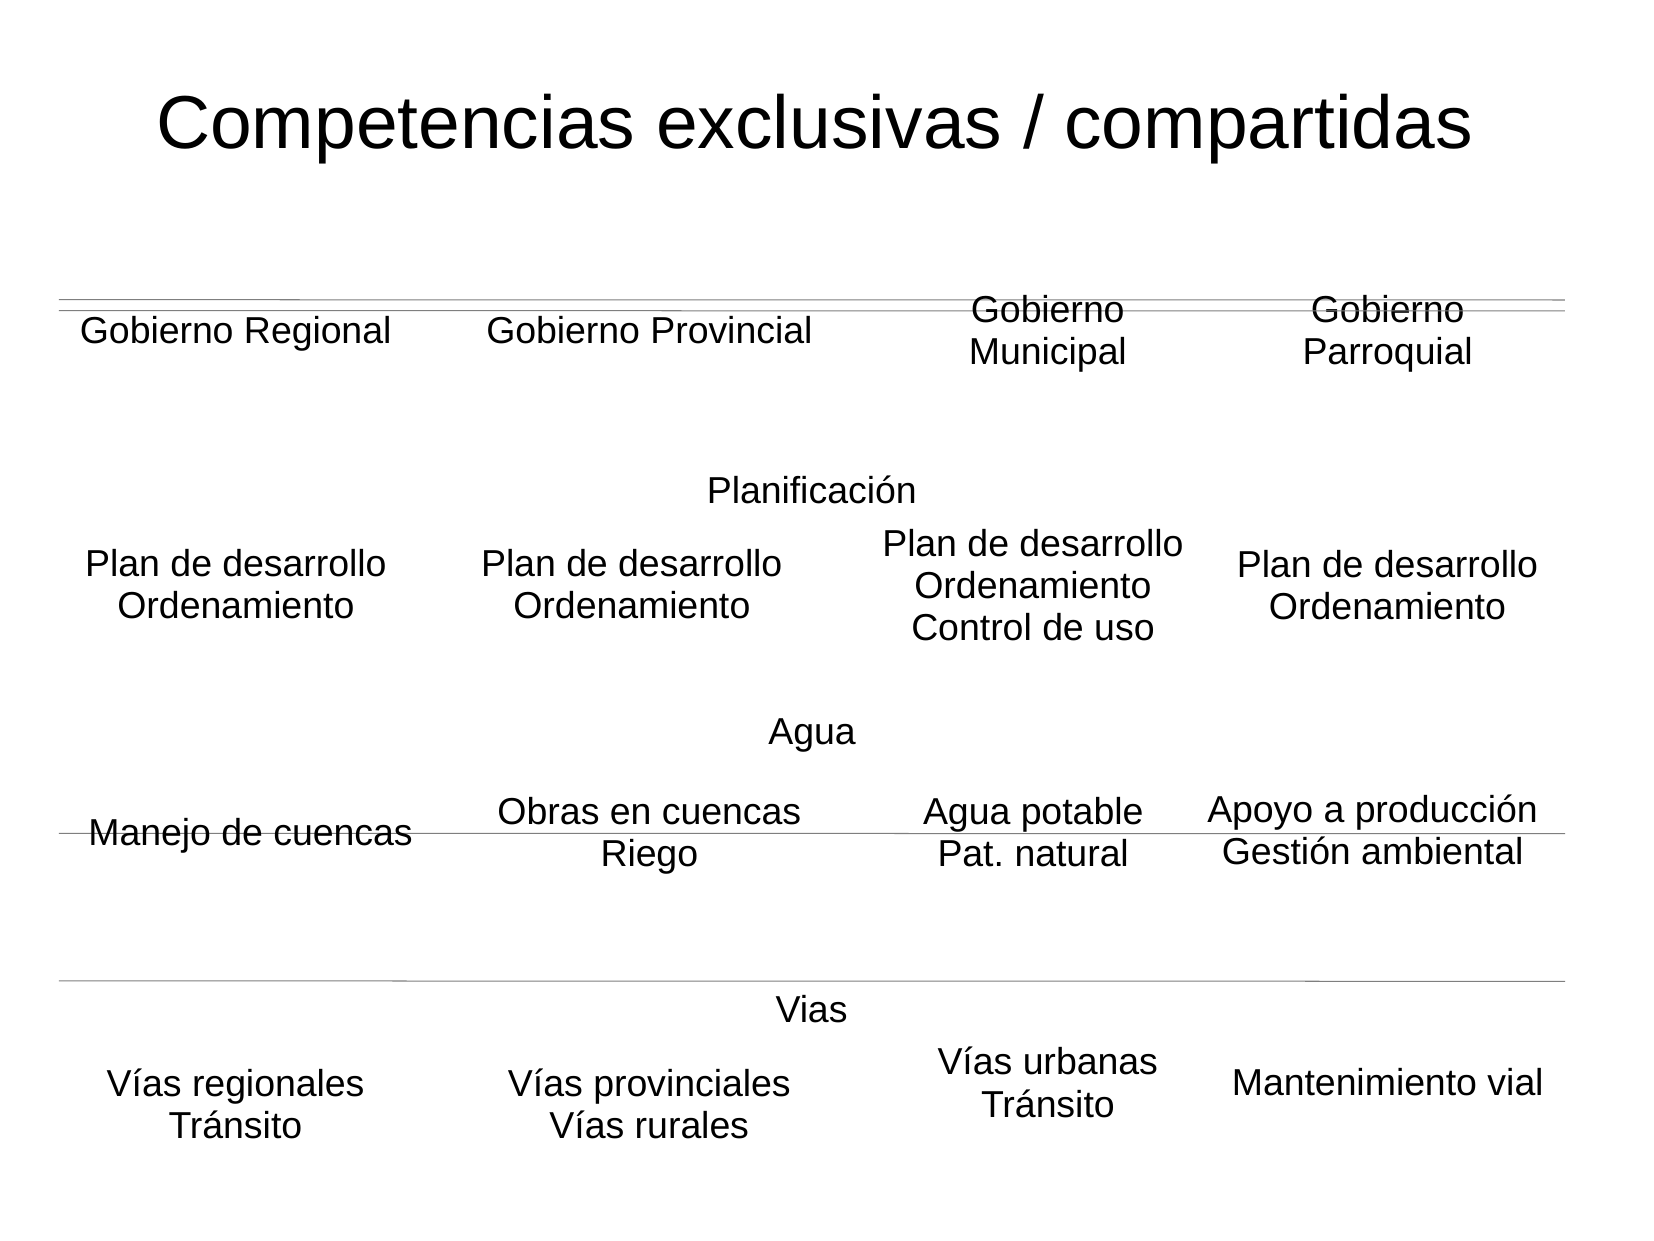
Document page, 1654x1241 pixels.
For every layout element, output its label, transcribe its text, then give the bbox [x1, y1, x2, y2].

text_box Gobierno Regional [58, 266, 413, 396]
text_box Vías urbanas Tránsito [885, 1040, 1210, 1186]
text_box Plan de desarrollo Ordenamiento [58, 460, 413, 666]
text_box Obras en cuencas Riego [443, 762, 857, 914]
text_box Plan de desarrollo Ordenamiento [1210, 520, 1565, 667]
text_box Competencias exclusivas / compartidas [59, 67, 1571, 178]
text_box Plan de desarrollo Ordenamiento [413, 520, 856, 666]
text_box Gobierno Parroquial [1210, 265, 1565, 310]
text_box Planificación [59, 460, 1565, 520]
text_box Manejo de cuencas [58, 709, 443, 915]
text_box Vías regionales Tránsito [58, 980, 413, 1187]
text_box Mantenimiento vial [1210, 1040, 1565, 1186]
text_box Agua potable Pat. natural [857, 762, 1180, 914]
text_box Gobierno Provincial [413, 265, 885, 396]
text_box Plan de desarrollo Ordenamiento Control de uso [856, 520, 1210, 668]
text_box Gobierno Parroquial [1210, 312, 1565, 395]
text_box Gobierno Municipal [885, 265, 1210, 396]
text_box Agua [59, 702, 1565, 762]
text_box Vías provinciales Vías rurales [413, 1040, 885, 1186]
text_box Vias [59, 980, 1565, 1040]
text_box Apoyo a producción Gestión ambiental [1180, 762, 1565, 915]
